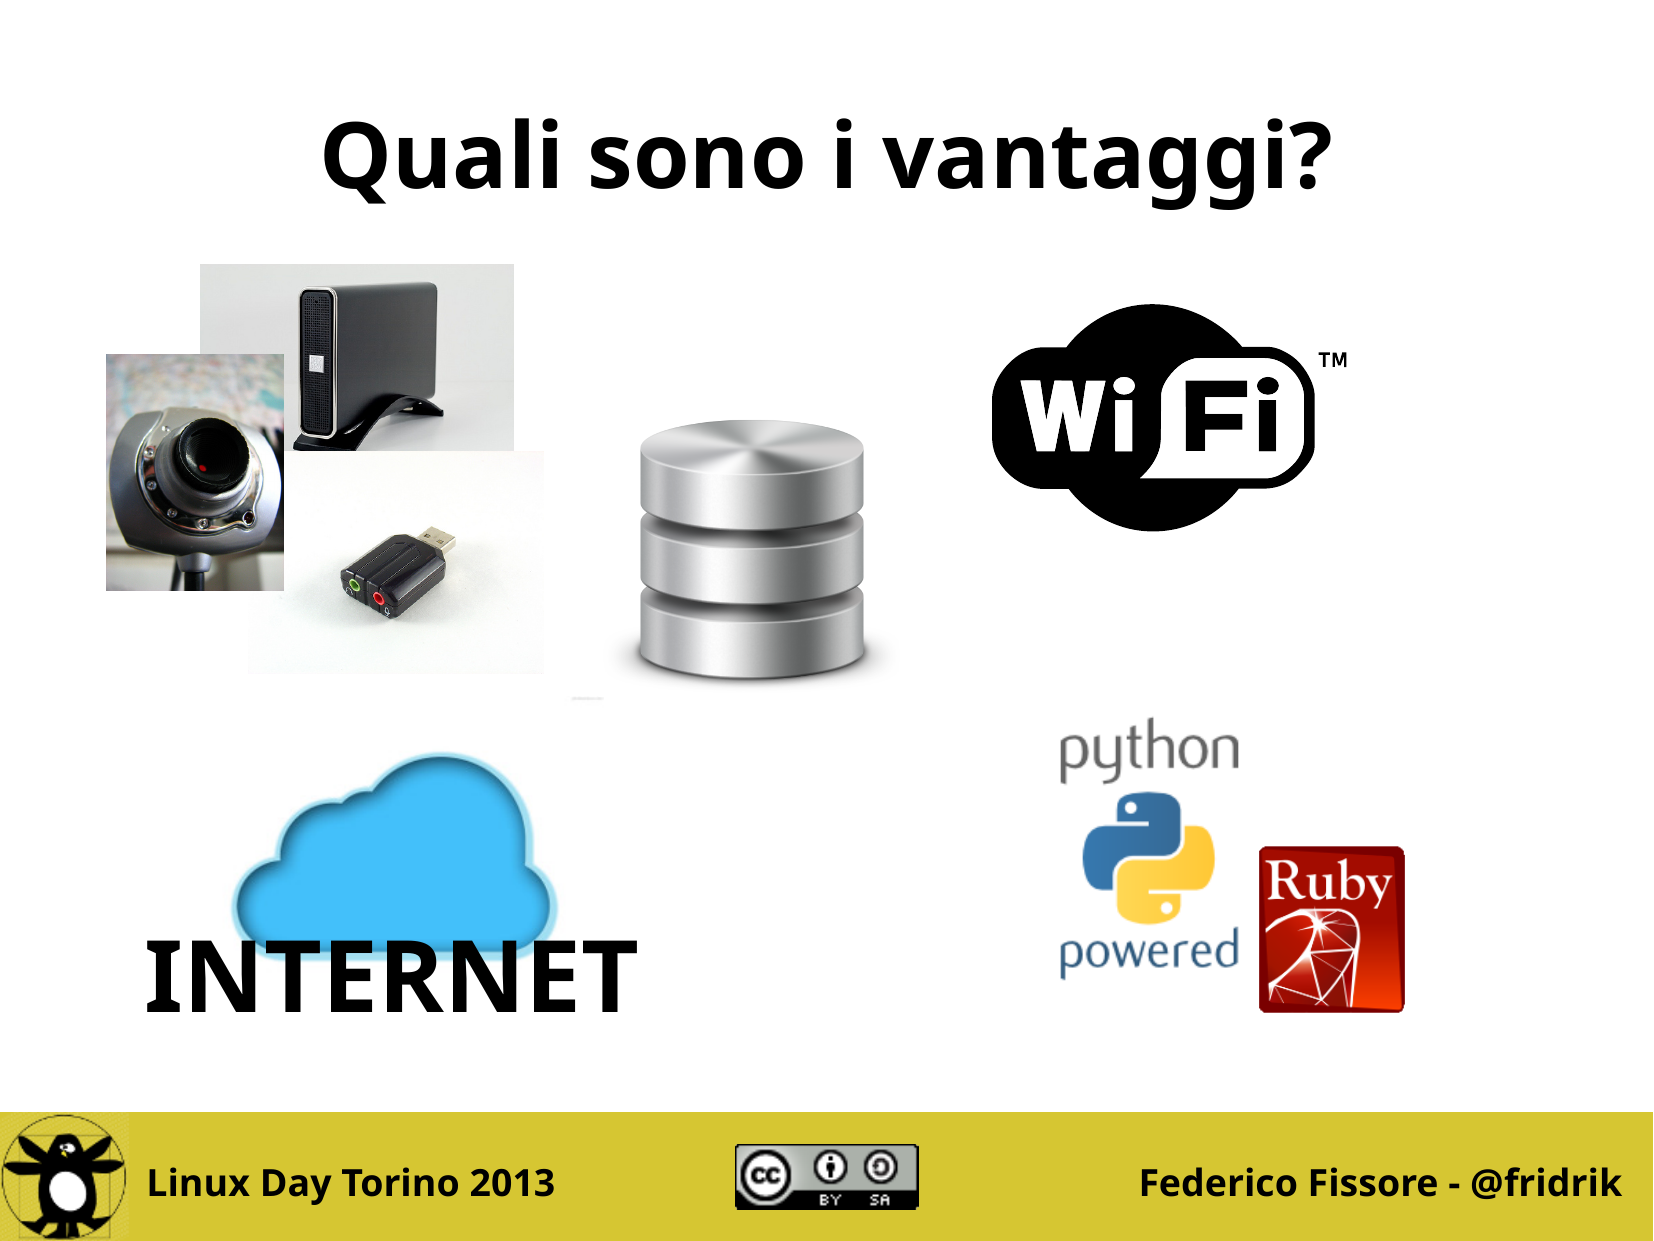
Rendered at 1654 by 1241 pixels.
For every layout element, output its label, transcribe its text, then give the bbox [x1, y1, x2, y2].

picture [992, 304, 1347, 532]
text_box Federico Fissore - @fridrik [1123, 1148, 1627, 1206]
text_box Linux Day Torino 2013 [131, 1148, 553, 1206]
picture [0, 1112, 1653, 1241]
picture [106, 264, 544, 674]
text_box INTERNET [129, 897, 665, 1025]
picture [190, 401, 900, 897]
picture [1039, 707, 1406, 1016]
title Quali sono i vantaggi? [82, 49, 1571, 257]
